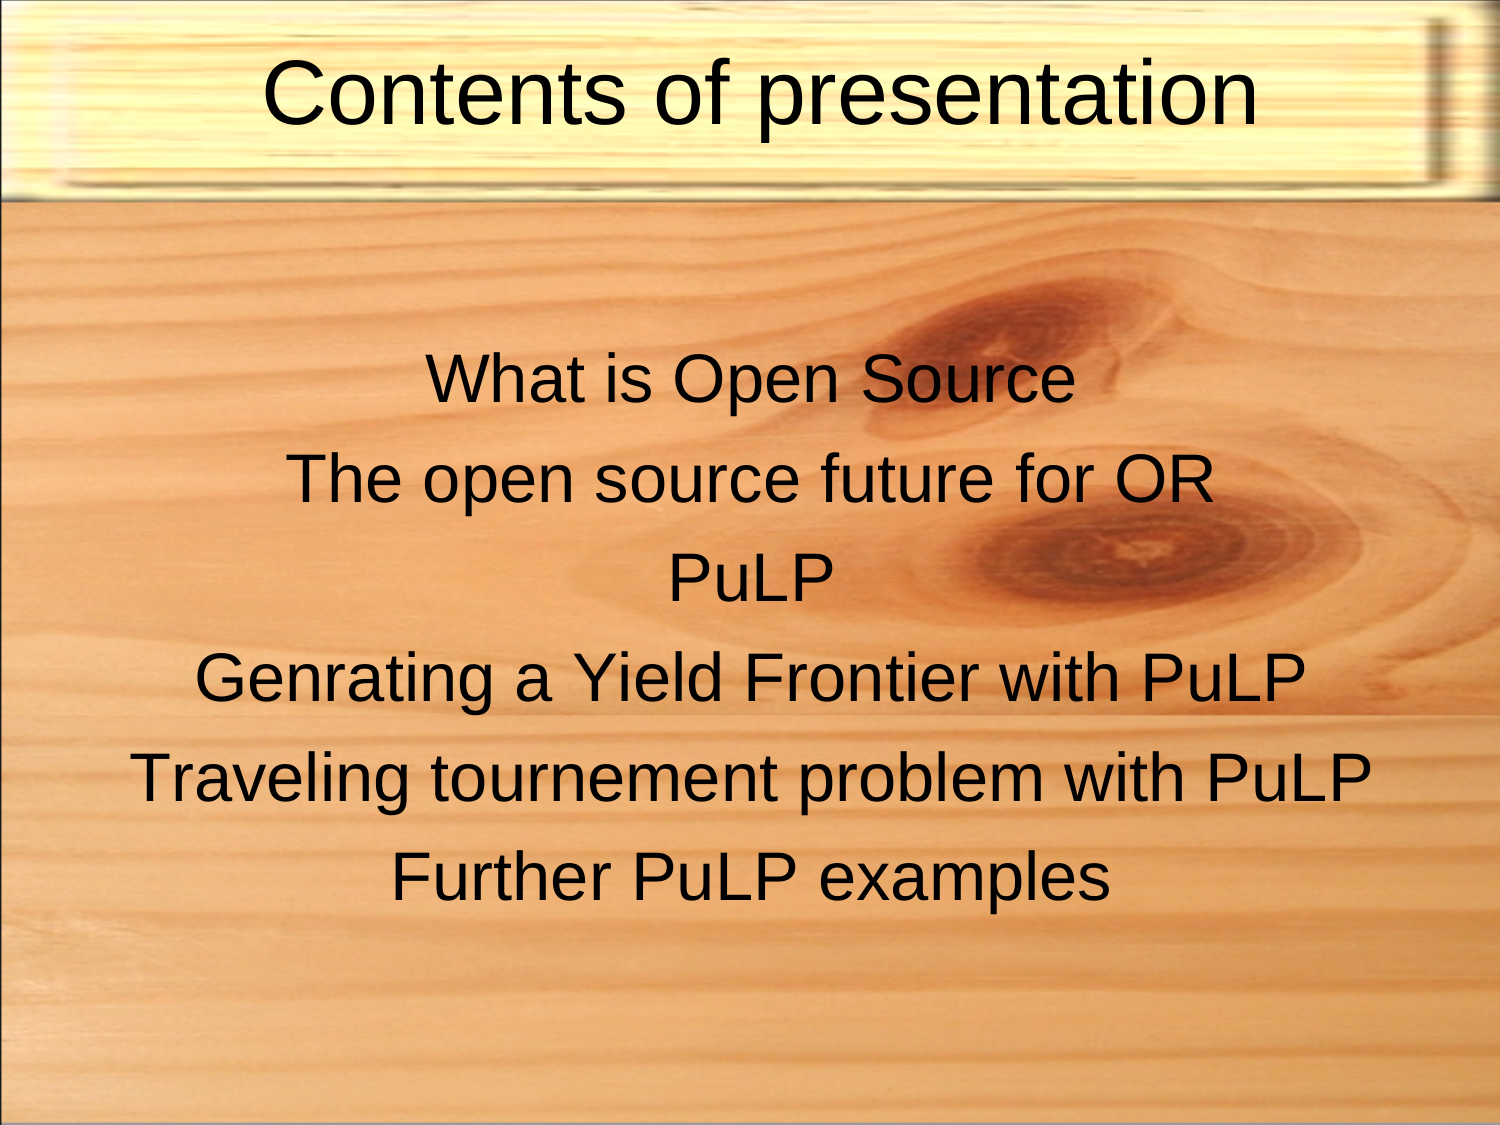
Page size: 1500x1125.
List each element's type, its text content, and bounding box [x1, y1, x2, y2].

picture [0, 0, 1500, 1125]
title Contents of presentation [123, 0, 1399, 185]
text_box What is Open Source The open source future for OR PuLP Genrating a Yield Frontier with PuLP Traveling tournement problem with PuLP Further PuLP examples [76, 326, 1427, 1069]
